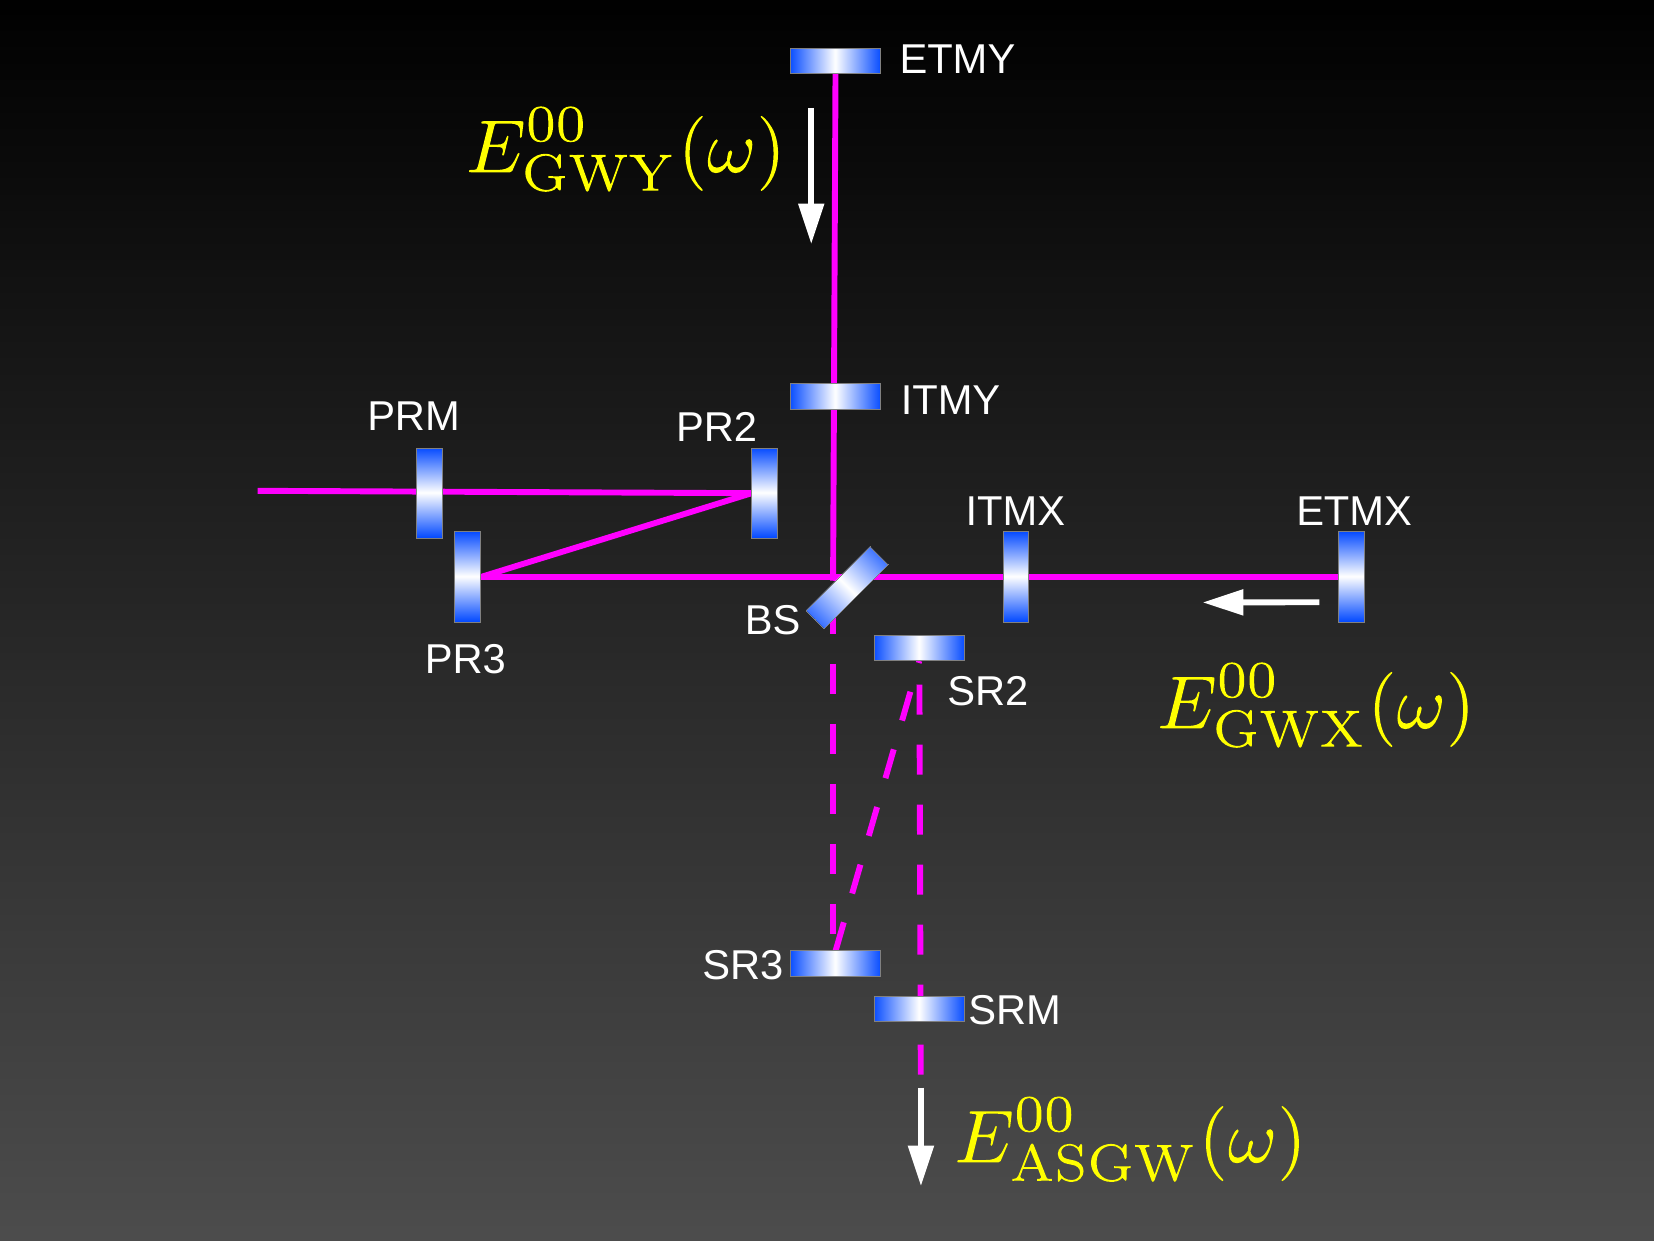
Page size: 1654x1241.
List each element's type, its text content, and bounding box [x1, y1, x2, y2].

text_box [874, 996, 965, 1022]
text_box ITMY [886, 369, 1045, 445]
text_box [454, 531, 481, 623]
text_box PR2 [661, 396, 799, 458]
picture [468, 106, 779, 192]
text_box [790, 48, 881, 74]
text_box SR3 [687, 934, 803, 996]
text_box PRM [352, 385, 507, 447]
text_box [751, 458, 778, 539]
text_box [790, 383, 881, 410]
text_box ETMY [884, 28, 1055, 94]
text_box BS [729, 589, 816, 651]
text_box [803, 950, 881, 977]
text_box SRM [953, 979, 1097, 1041]
text_box ETMX [1281, 480, 1449, 546]
text_box [874, 635, 965, 661]
text_box [1338, 546, 1365, 623]
text_box ITMX [950, 480, 1102, 546]
text_box [1003, 546, 1029, 623]
text_box [416, 448, 443, 539]
picture [957, 1096, 1299, 1182]
text_box PR3 [410, 628, 538, 690]
text_box [816, 546, 889, 629]
picture [1160, 662, 1468, 748]
text_box SR2 [932, 660, 1069, 722]
